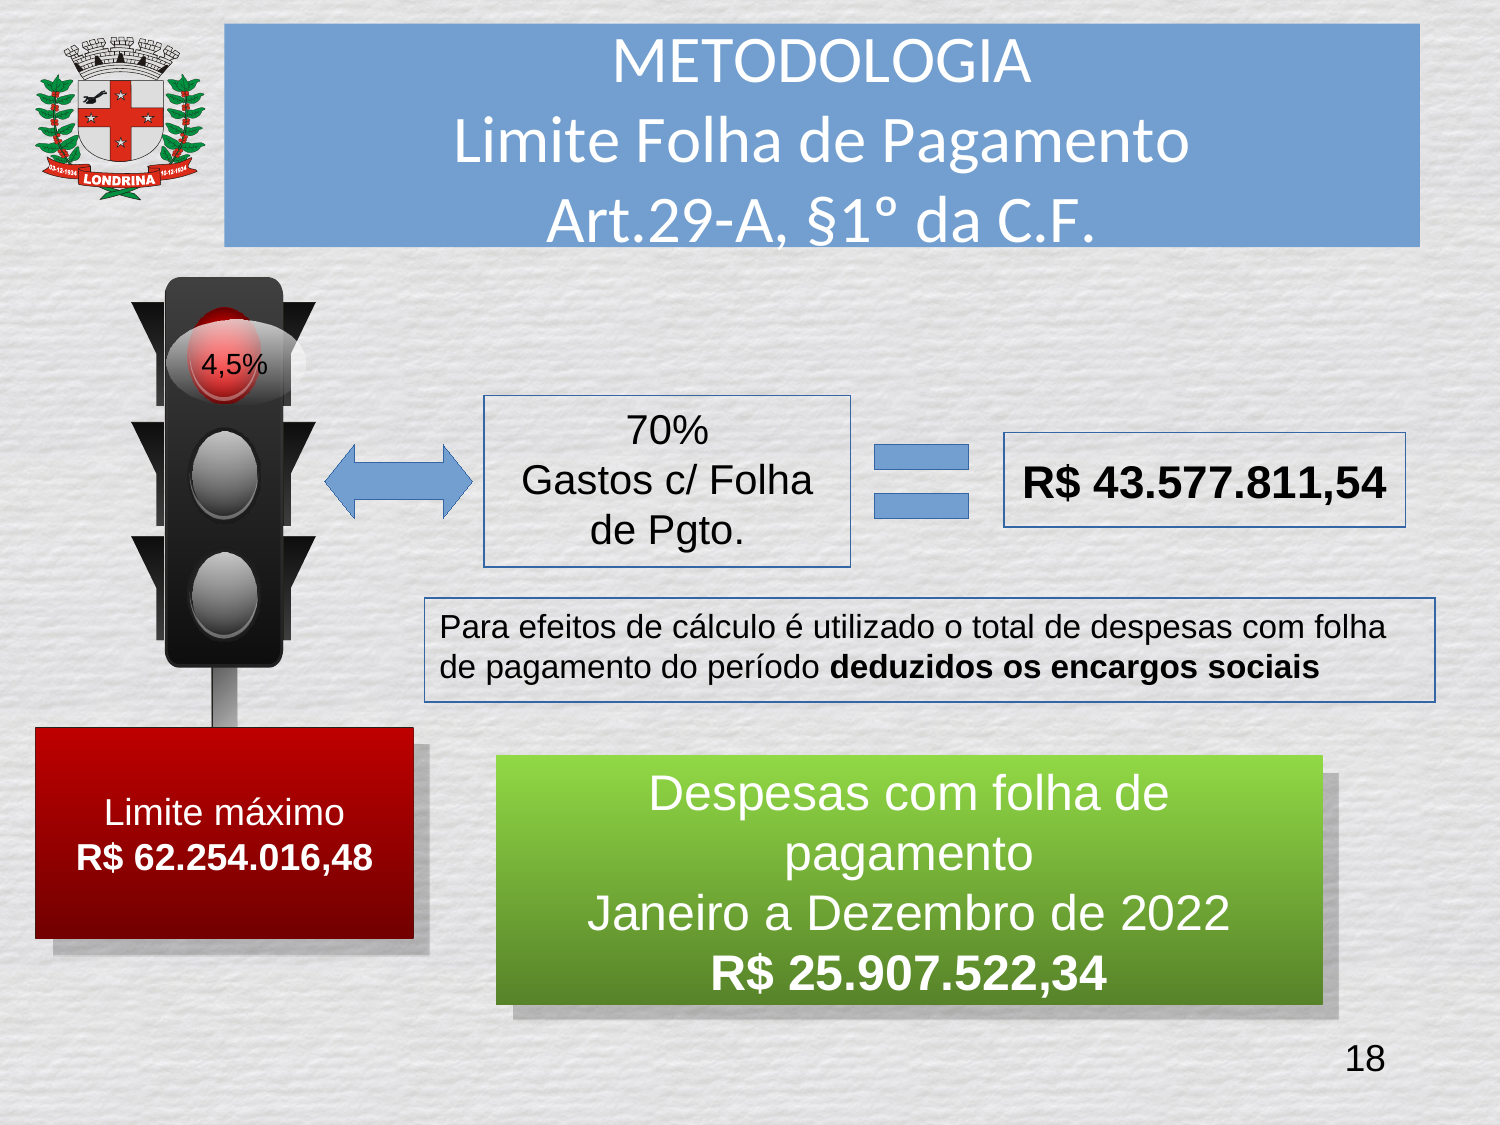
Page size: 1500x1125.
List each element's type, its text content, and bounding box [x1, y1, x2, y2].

text_box Para efeitos de cálculo é utilizado o total de despesas com folha de pagamento do período deduzidos os encargos sociais [424, 597, 1435, 702]
text_box 4,5% [166, 319, 306, 406]
text_box Despesas com folha de pagamento Janeiro a Dezembro de 2022 R$ 25.907.522,34 [496, 755, 1323, 1006]
text_box [324, 444, 473, 519]
text_box <número> [1329, 1027, 1500, 1098]
text_box R$ 43.577.811,54 [1003, 432, 1406, 528]
text_box METODOLOGIA Limite Folha de Pagamento Art.29-A, §1º da C.F. [224, 23, 1420, 248]
text_box [874, 493, 969, 519]
text_box Limite máximo R$ 62.254.016,48 [35, 727, 414, 939]
text_box [131, 277, 316, 727]
text_box 70% Gastos c/ Folha de Pgto. [484, 395, 851, 567]
text_box [874, 444, 969, 470]
picture [0, 0, 1500, 1125]
